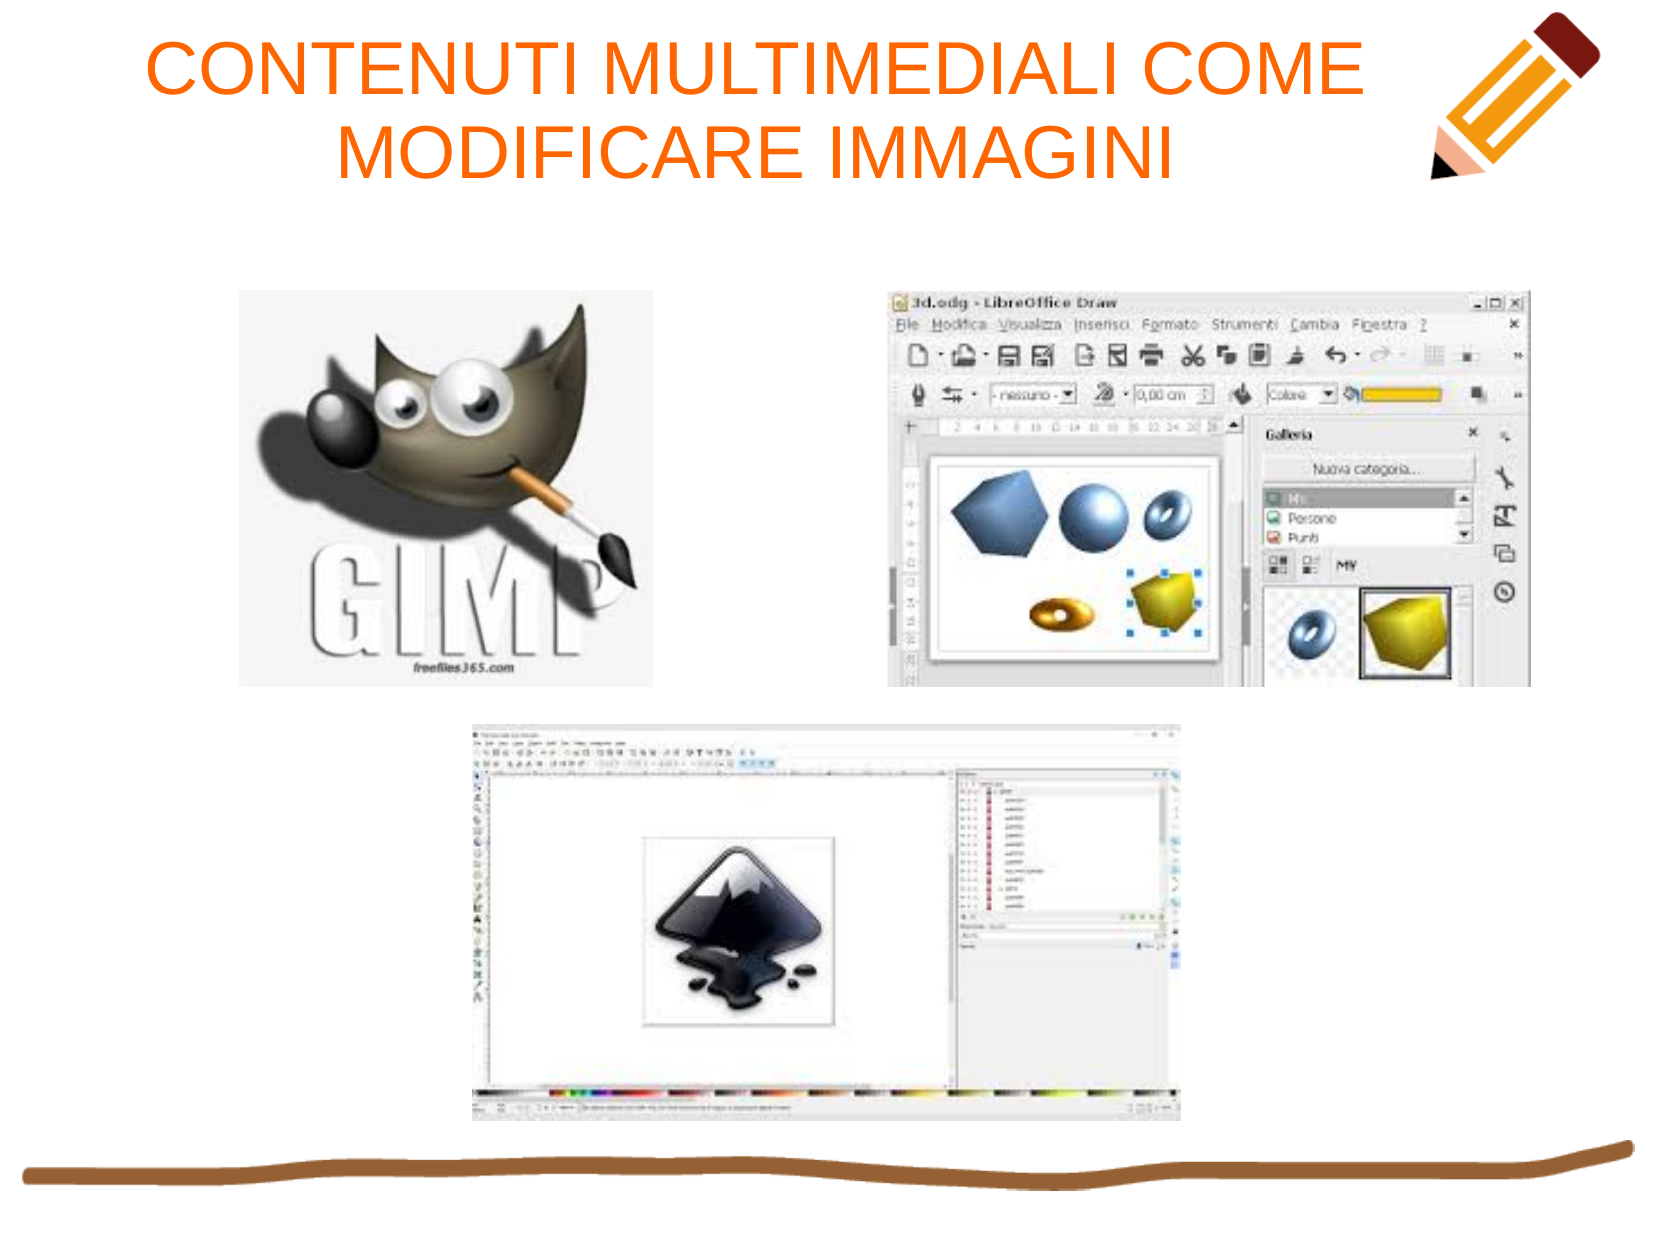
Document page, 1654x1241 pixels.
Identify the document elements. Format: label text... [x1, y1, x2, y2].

picture [472, 724, 1181, 1121]
picture [1430, 12, 1601, 181]
picture [239, 290, 653, 687]
picture [886, 290, 1531, 687]
picture [22, 1140, 1635, 1191]
title CONTENUTI MULTIMEDIALI COME MODIFICARE IMMAGINI [82, 26, 1430, 195]
